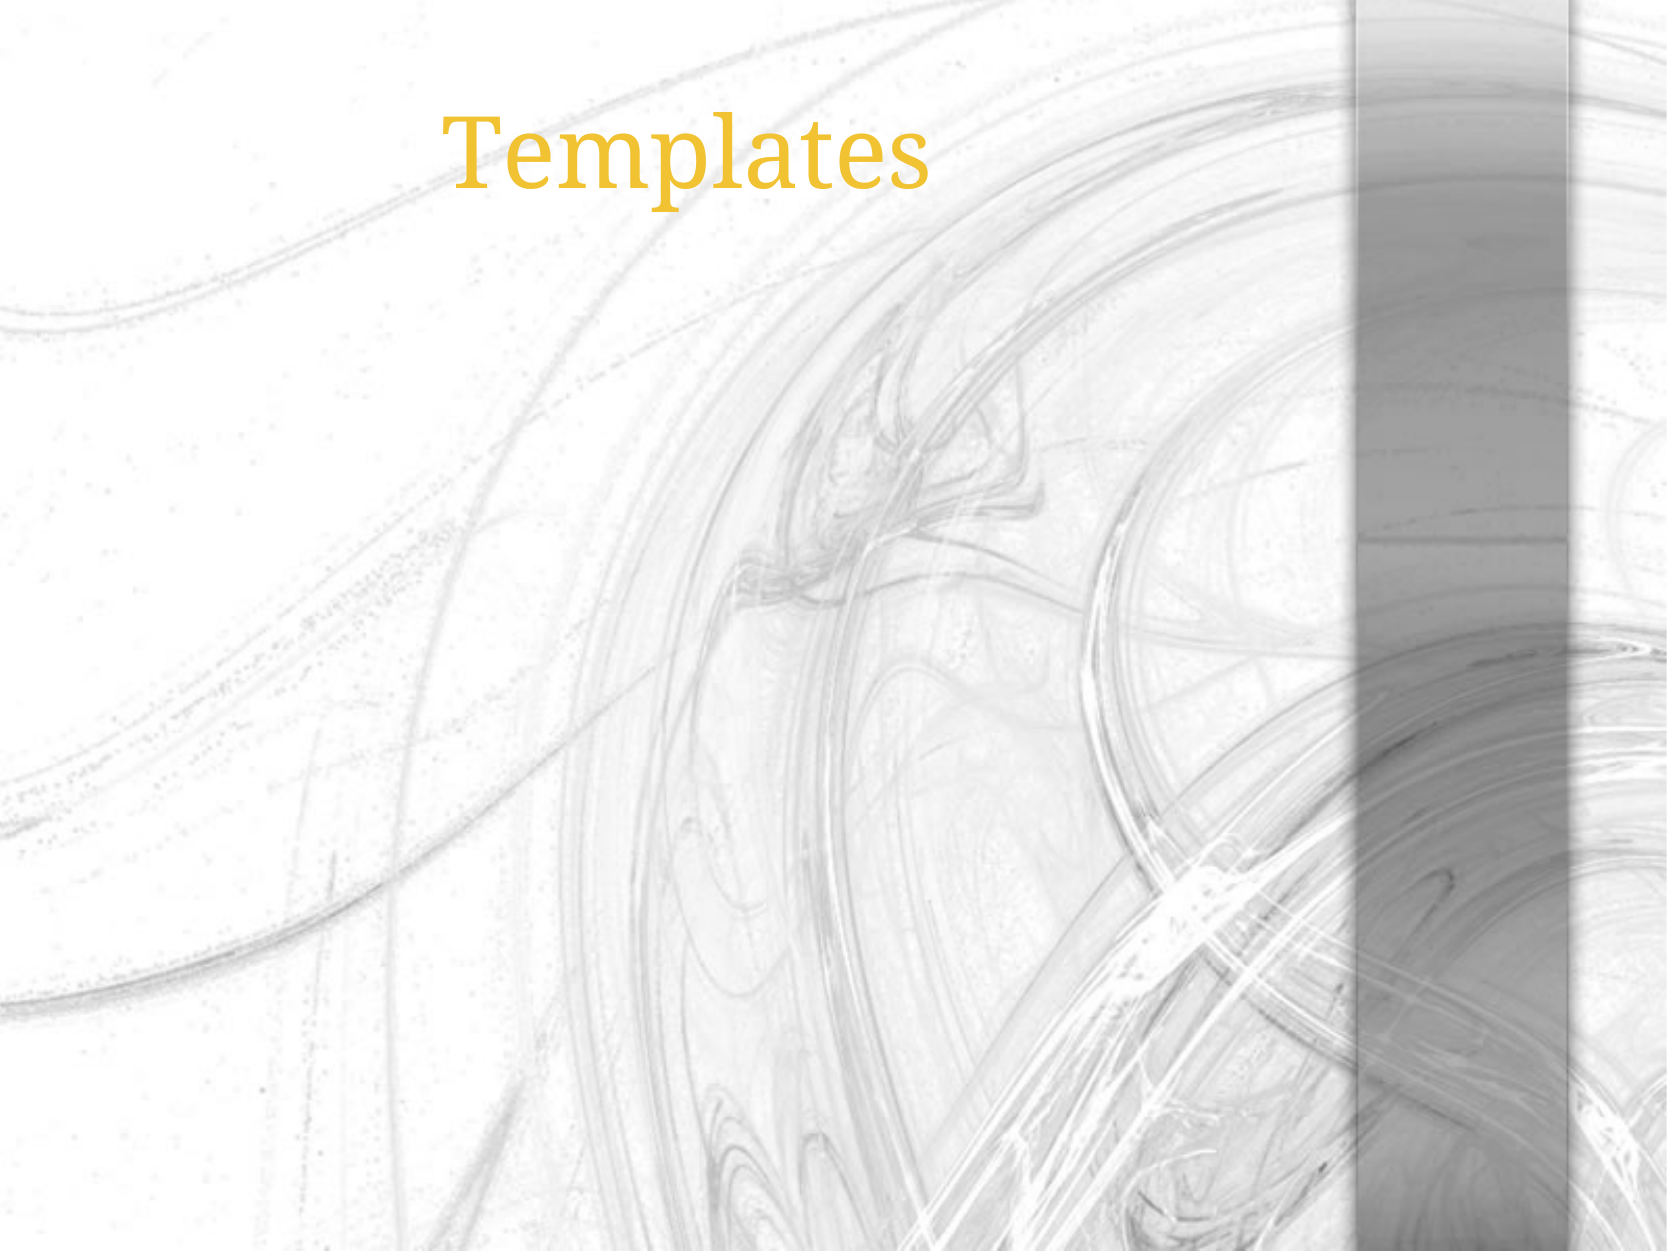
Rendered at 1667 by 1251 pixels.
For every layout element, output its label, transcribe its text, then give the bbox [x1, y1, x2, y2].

title Templates [441, 84, 1574, 293]
picture [0, 0, 1667, 1251]
